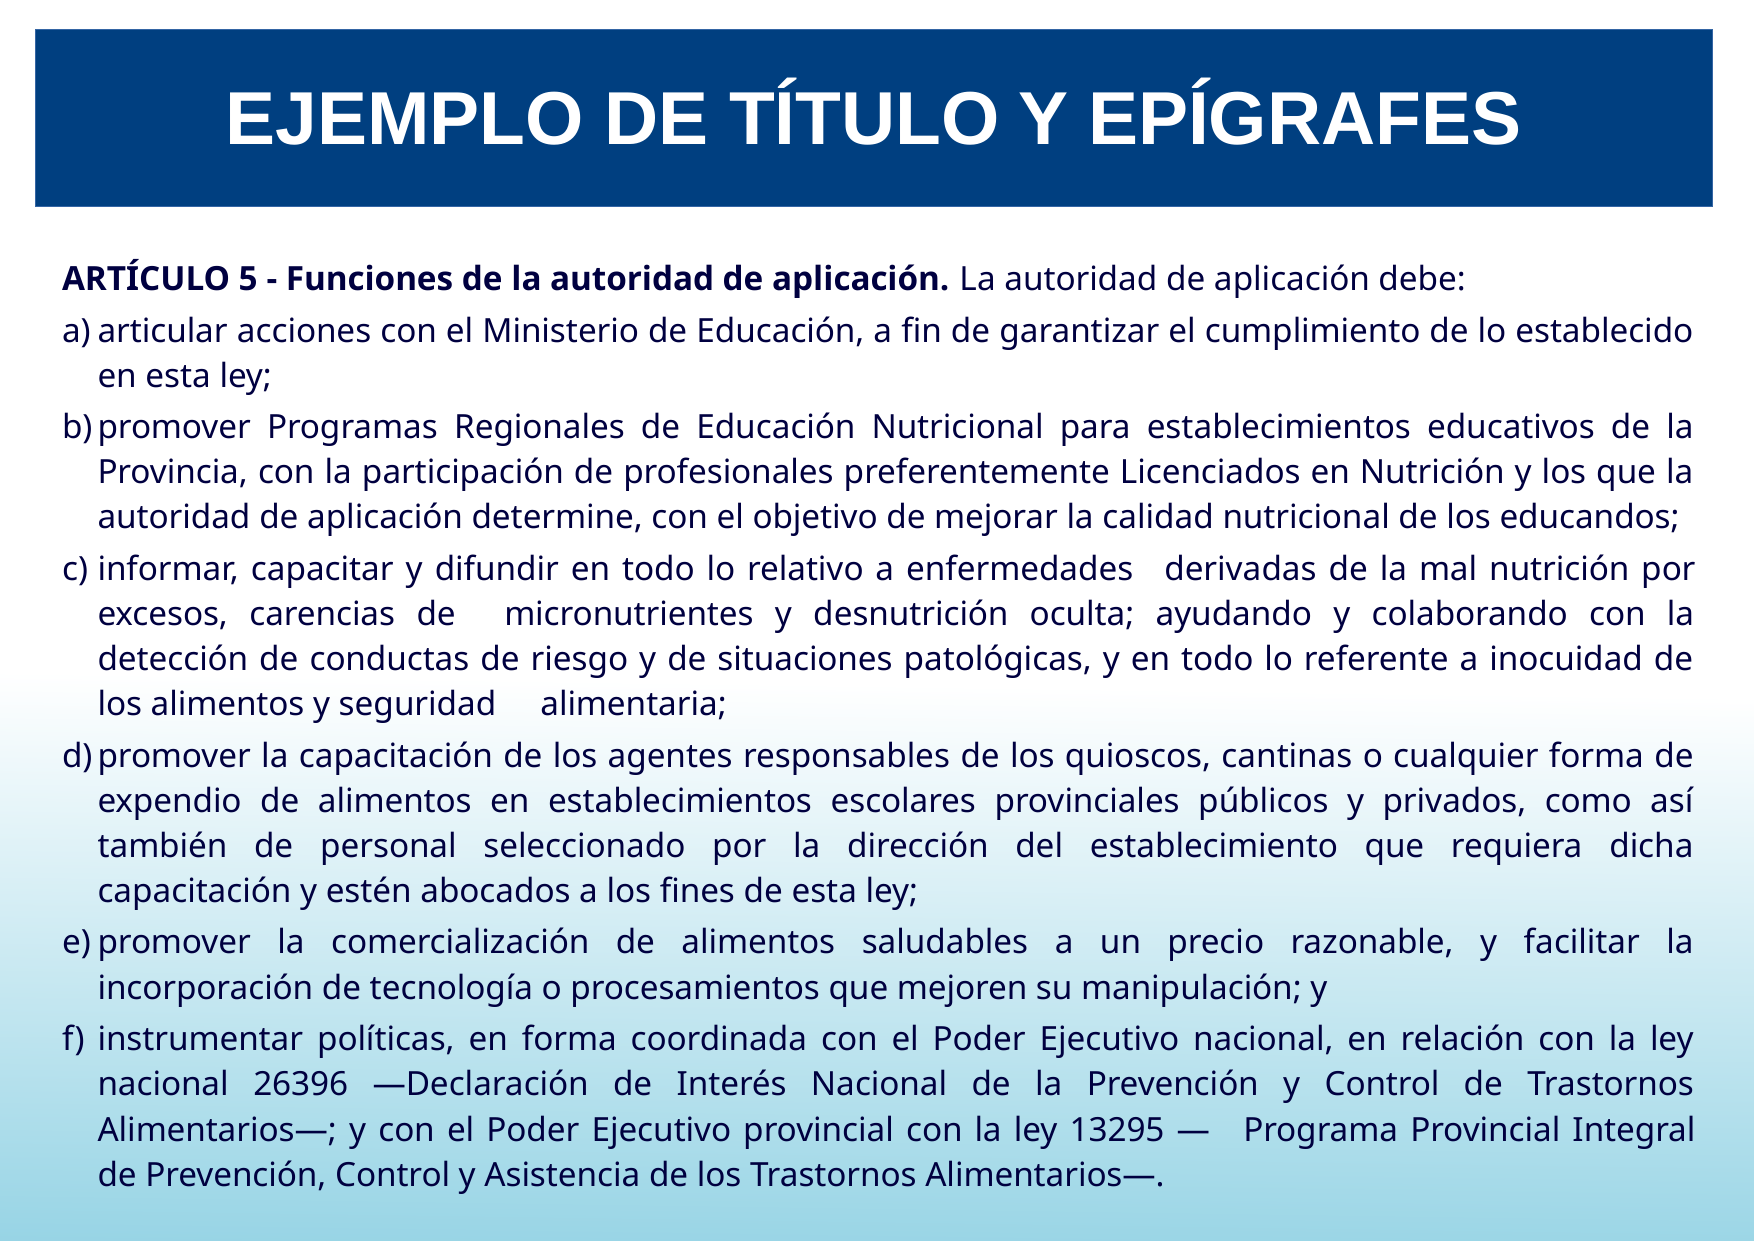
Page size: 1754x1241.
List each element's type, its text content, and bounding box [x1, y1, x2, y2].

text_box ARTÍCULO 5 - Funciones de la autoridad de aplicación. La autoridad de aplicación debe: articular acciones con el Ministerio de Educación, a fin de garantizar el cumplimiento de lo establecido en esta ley; promover Programas Regionales de Educación Nutricional para establecimientos educativos de la Provincia, con la participación de profesionales preferentemente Licenciados en Nutrición y los que la autoridad de aplicación determine, con el objetivo de mejorar la calidad nutricional de los educandos; informar, capacitar y difundir en todo lo relativo a enfermedades derivadas de la mal nutrición por excesos, carencias de micronutrientes y desnutrición oculta; ayudando y colaborando con la detección de conductas de riesgo y de situaciones patológicas, y en todo lo referente a inocuidad de los alimentos y seguridad alimentaria; promover la capacitación de los agentes responsables de los quioscos, cantinas o cualquier forma de expendio de alimentos en establecimientos escolares provinciales públicos y privados, como así también de personal seleccionado por la dirección del establecimiento que requiera dicha capacitación y estén abocados a los fines de esta ley; promover la comercialización de alimentos saludables a un precio razonable, y facilitar la incorporación de tecnología o procesamientos que mejoren su manipulación; y instrumentar políticas, en forma coordinada con el Poder Ejecutivo nacional, en relación con la ley nacional 26396 —Declaración de Interés Nacional de la Prevención y Control de Trastornos Alimentarios—; y con el Poder Ejecutivo provincial con la ley 13295 — Programa Provincial Integral de Prevención, Control y Asistencia de los Trastornos Alimentarios—. [47, 248, 1712, 1193]
text_box EJEMPLO DE TÍTULO Y EPÍGRAFES [35, 29, 1713, 207]
